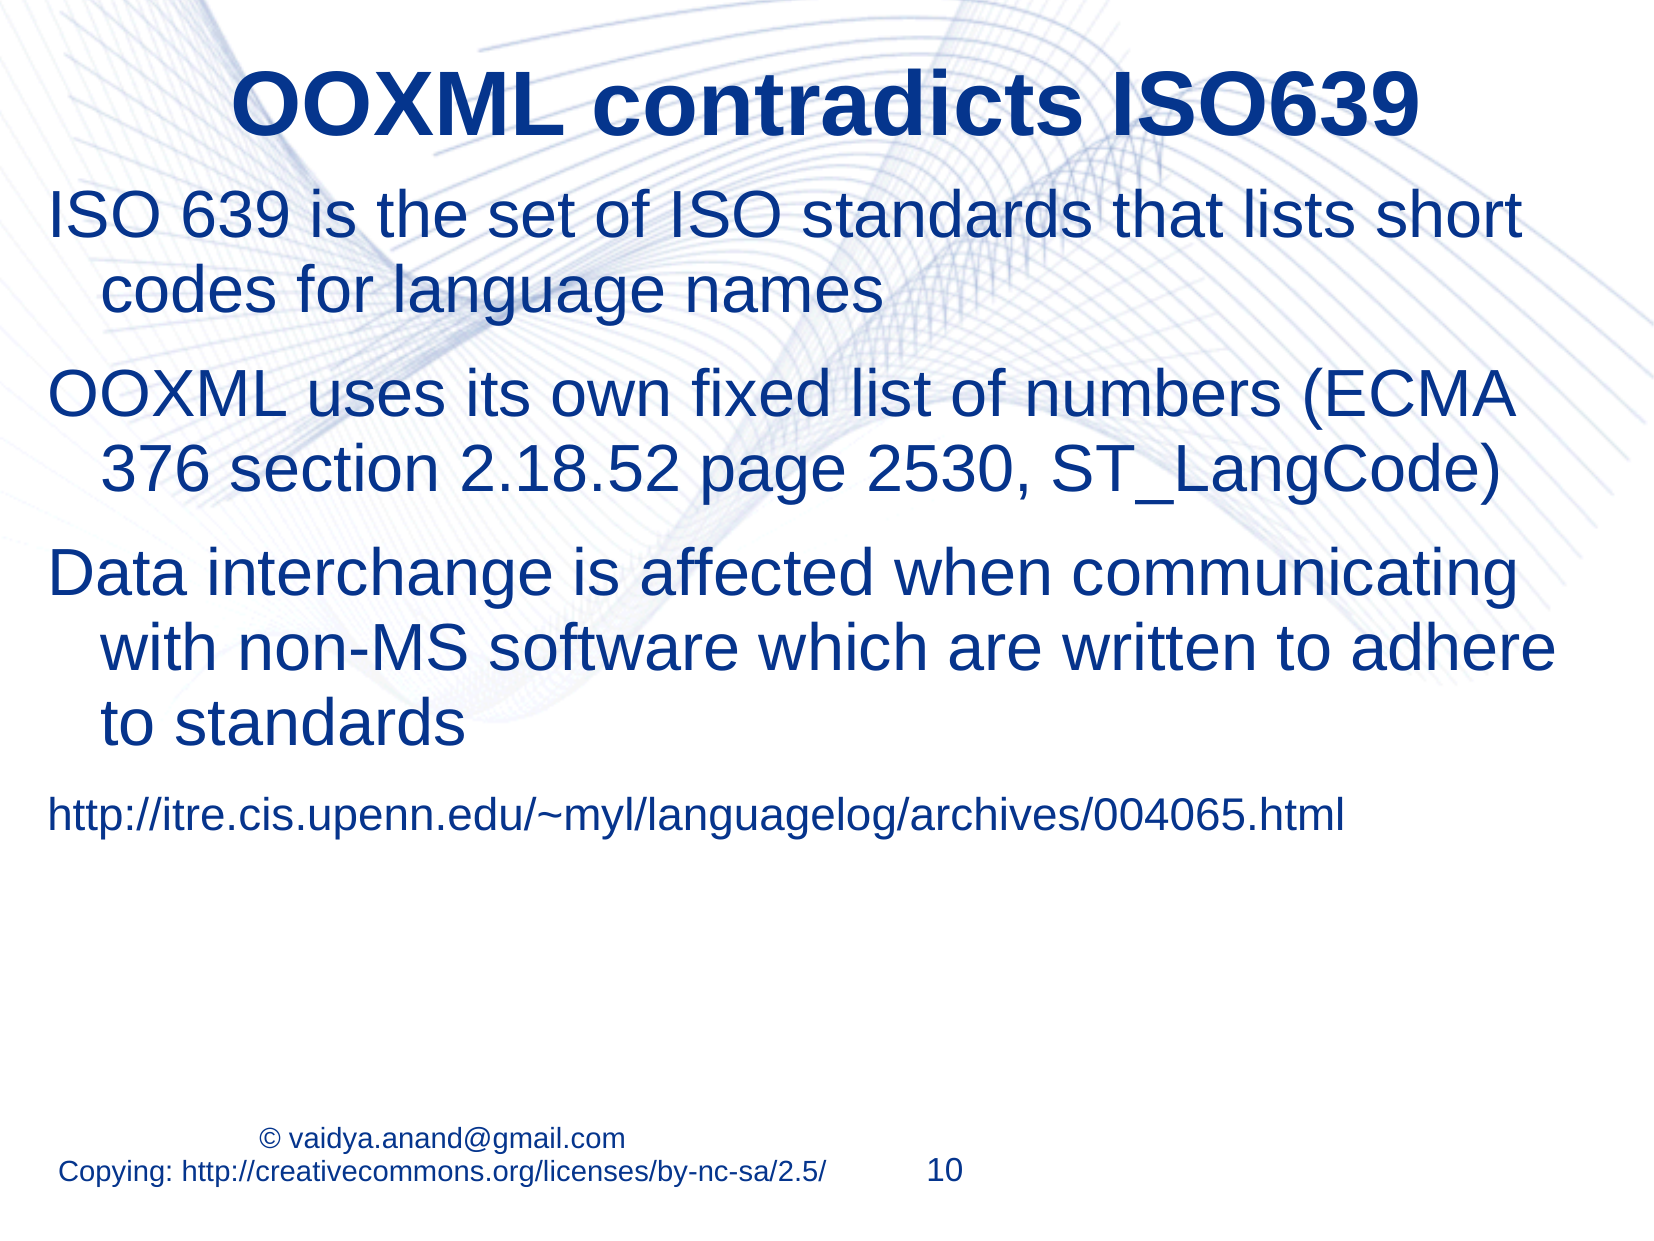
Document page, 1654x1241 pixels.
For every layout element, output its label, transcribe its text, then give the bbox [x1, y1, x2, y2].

list ISO 639 is the set of ISO standards that lists short codes for language names OOXML uses its own fixed list of numbers (ECMA 376 section 2.18.52 page 2530, ST_LangCode) Data interchange is affected when communicating with non-MS software which are written to adhere to standards http://itre.cis.upenn.edu/~myl/languagelog/archives/004065.html [29, 177, 1625, 1108]
picture [0, 0, 1654, 1241]
title OOXML contradicts ISO639 [29, 36, 1625, 170]
